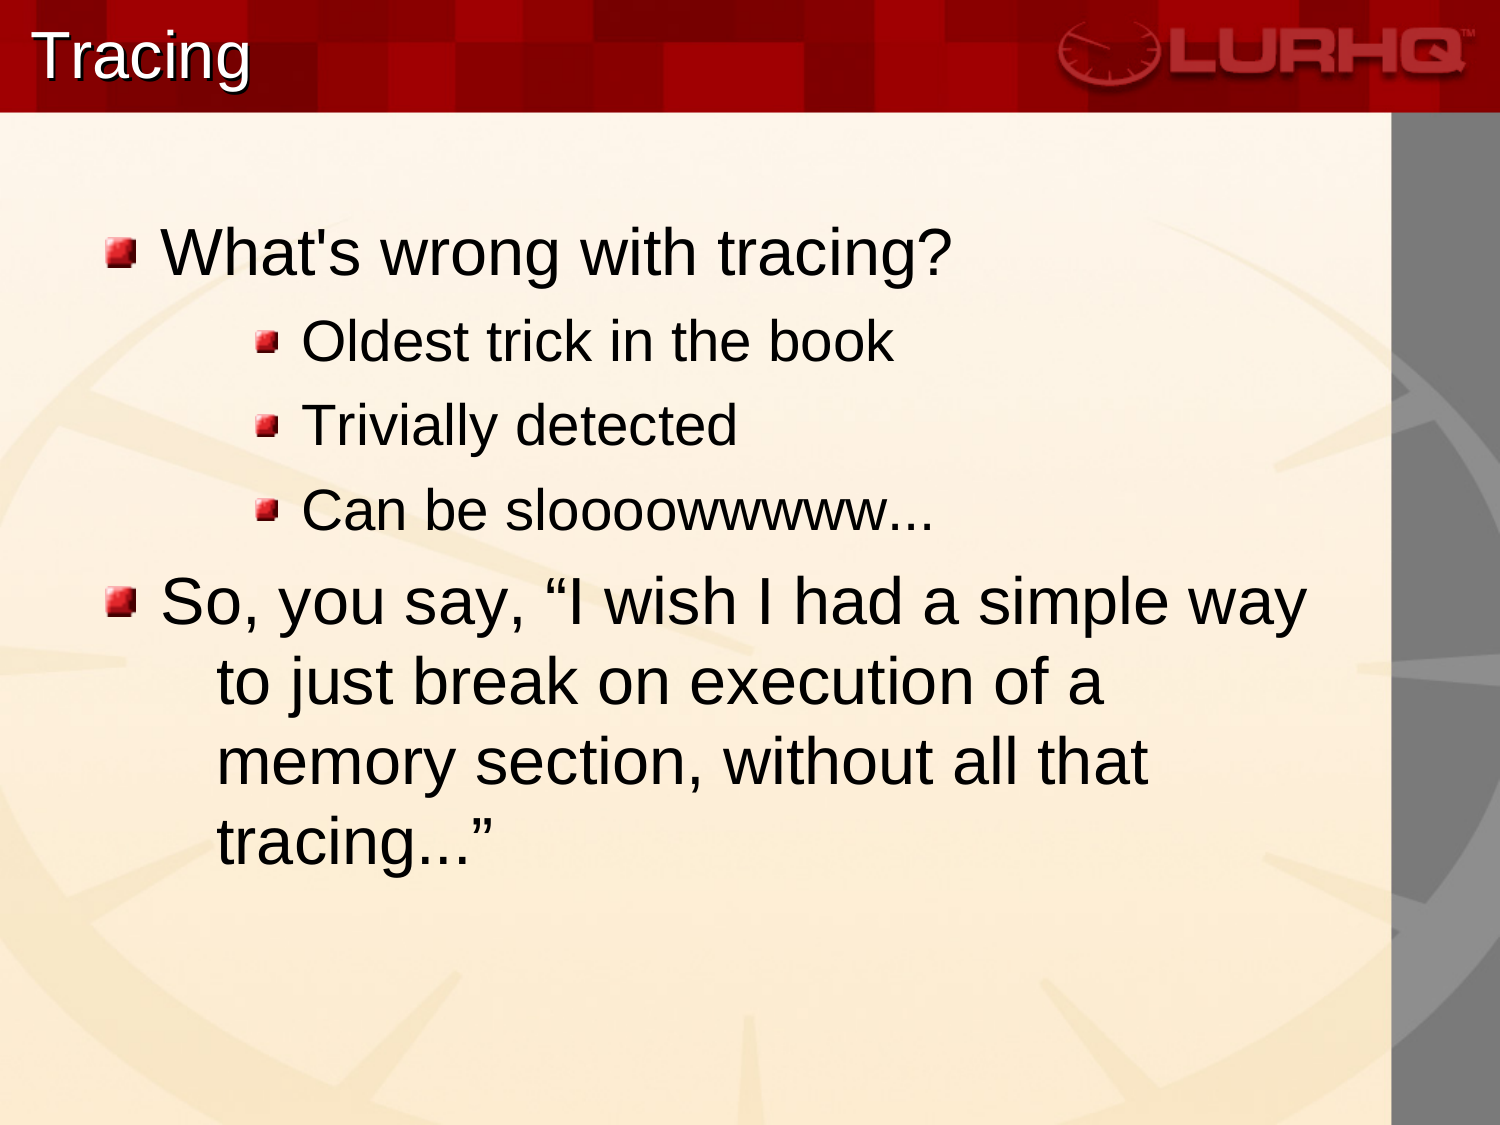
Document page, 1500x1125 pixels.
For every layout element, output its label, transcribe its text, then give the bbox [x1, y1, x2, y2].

title Tracing [30, 0, 1350, 106]
list What's wrong with tracing? Oldest trick in the book Trivially detected Can be sloooowwwww... So, you say, “I wish I had a simple way to just break on execution of a memory section, without all that tracing...” [105, 210, 1351, 1021]
picture [0, 0, 1500, 1125]
